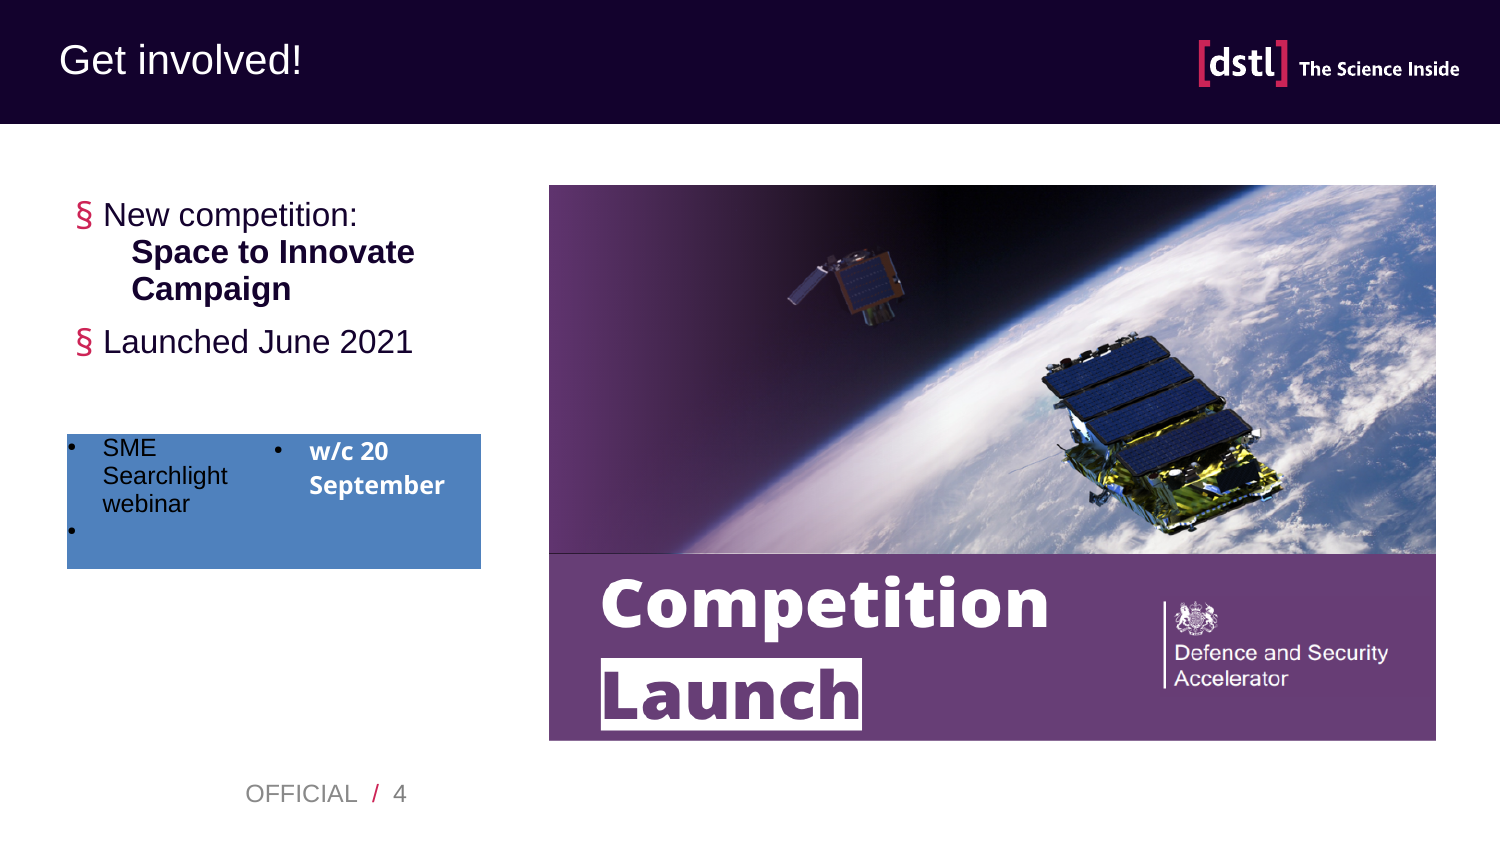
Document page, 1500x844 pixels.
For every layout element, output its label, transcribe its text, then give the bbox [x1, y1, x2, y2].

text_box Get involved! [0, 0, 1140, 124]
picture [549, 185, 1436, 741]
text_box OFFICIAL / 4 [230, 771, 1457, 816]
table_header SME Searchlight webinar [67, 434, 274, 569]
list New competition: Space to Innovate Campaign Launched June 2021 [64, 185, 549, 633]
table_header w/c 20 September [274, 434, 481, 569]
